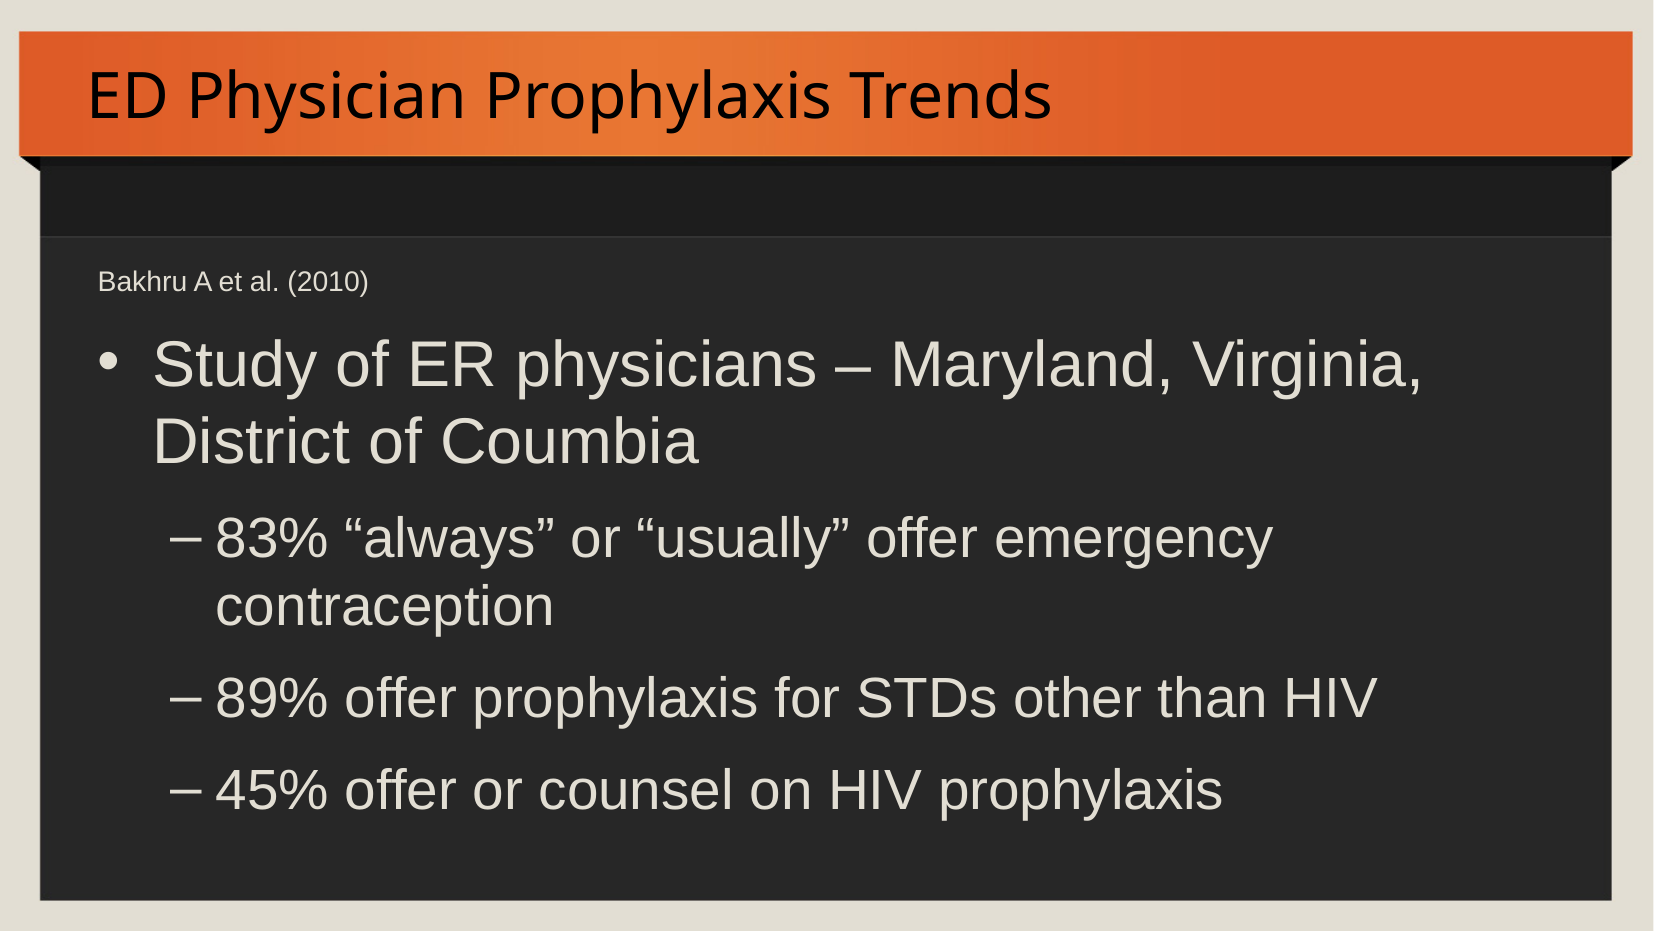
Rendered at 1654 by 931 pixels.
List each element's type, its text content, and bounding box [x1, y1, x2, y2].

title ED Physician Prophylaxis Trends [71, 46, 1597, 140]
picture [0, 0, 1654, 931]
list Bakhru A et al. (2010) Study of ER physicians – Maryland, Virginia, District of Coumbia 83% “always” or “usually” offer emergency contraception 89% offer prophylaxis for STDs other than HIV 45% offer or counsel on HIV prophylaxis [82, 255, 1571, 831]
